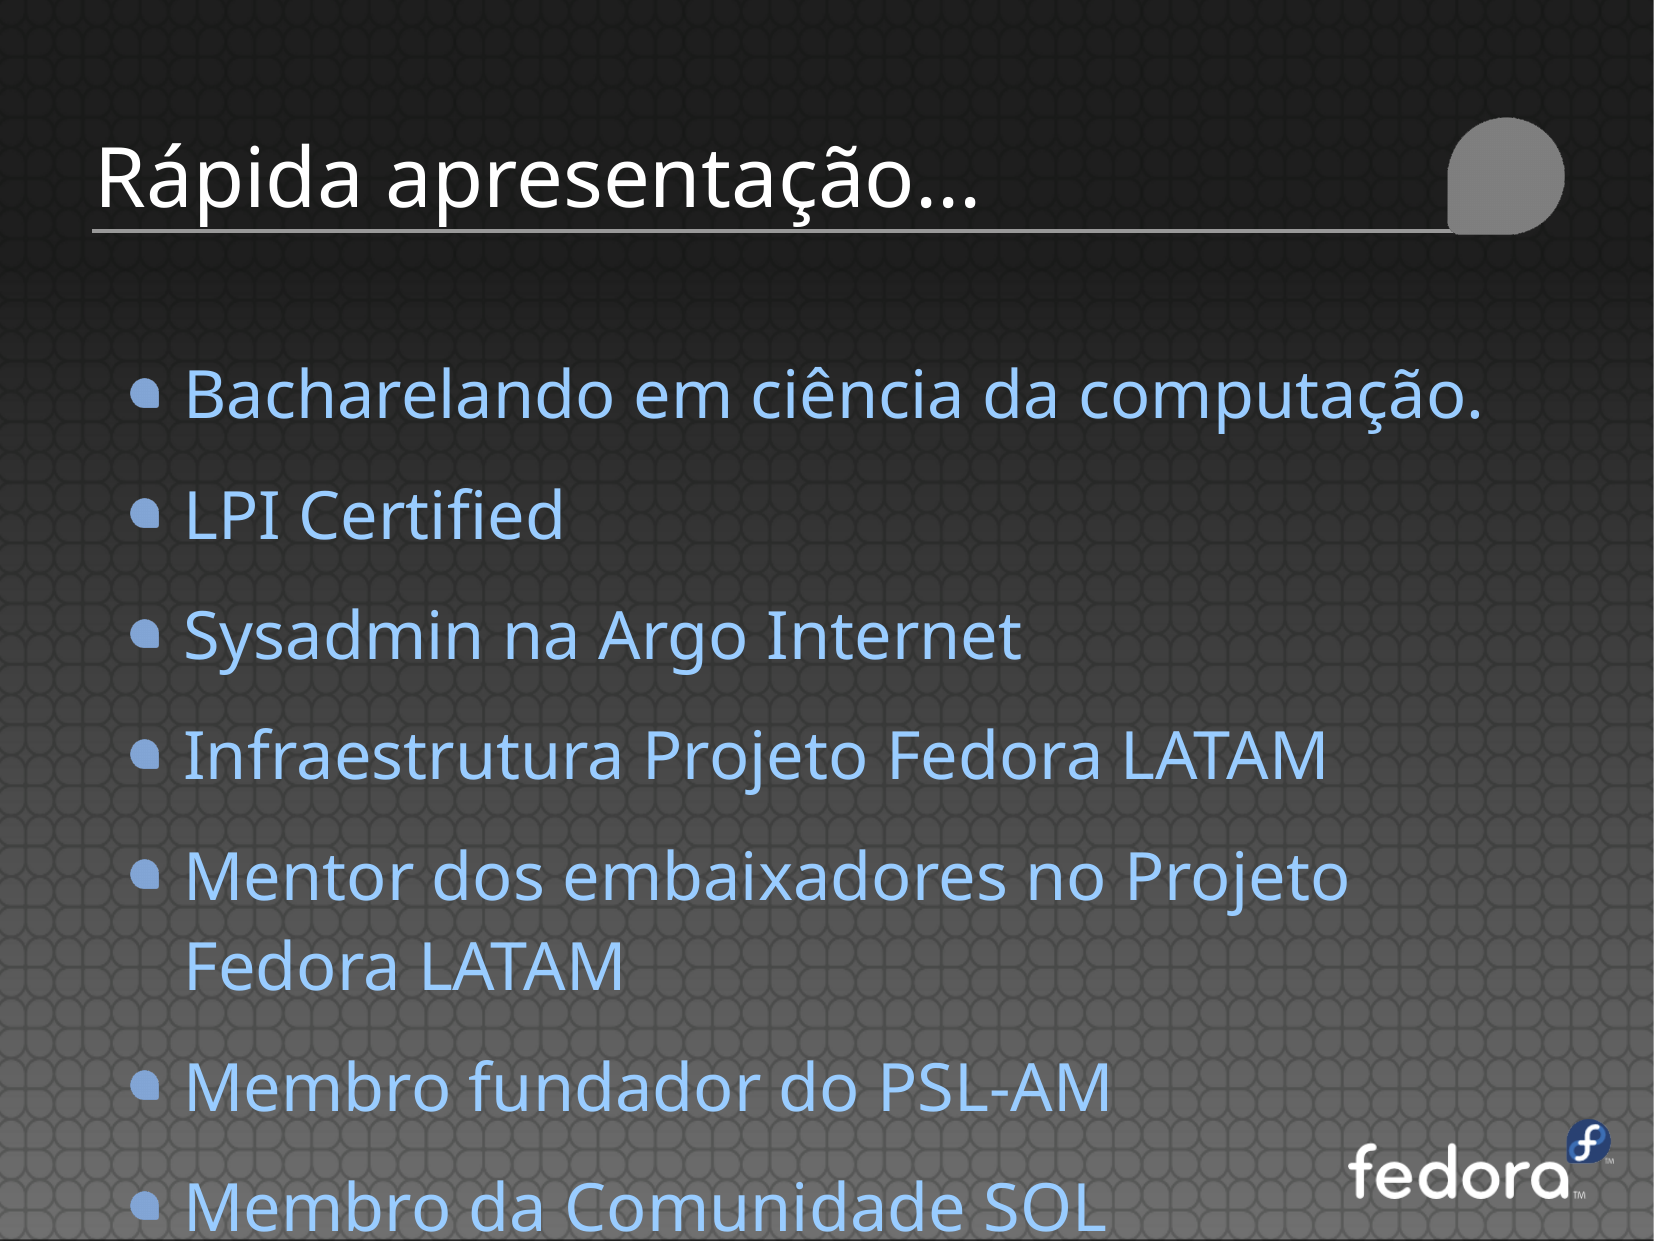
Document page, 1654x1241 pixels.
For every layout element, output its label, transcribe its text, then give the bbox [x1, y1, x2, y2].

list Bacharelando em ciência da computação. LPI Certified Sysadmin na Argo Internet Infraestrutura Projeto Fedora LATAM Mentor dos embaixadores no Projeto Fedora LATAM Membro fundador do PSL-AM Membro da Comunidade SOL [112, 227, 1501, 1212]
picture [0, 0, 1654, 1241]
title Rápida apresentação... [94, 100, 1426, 251]
